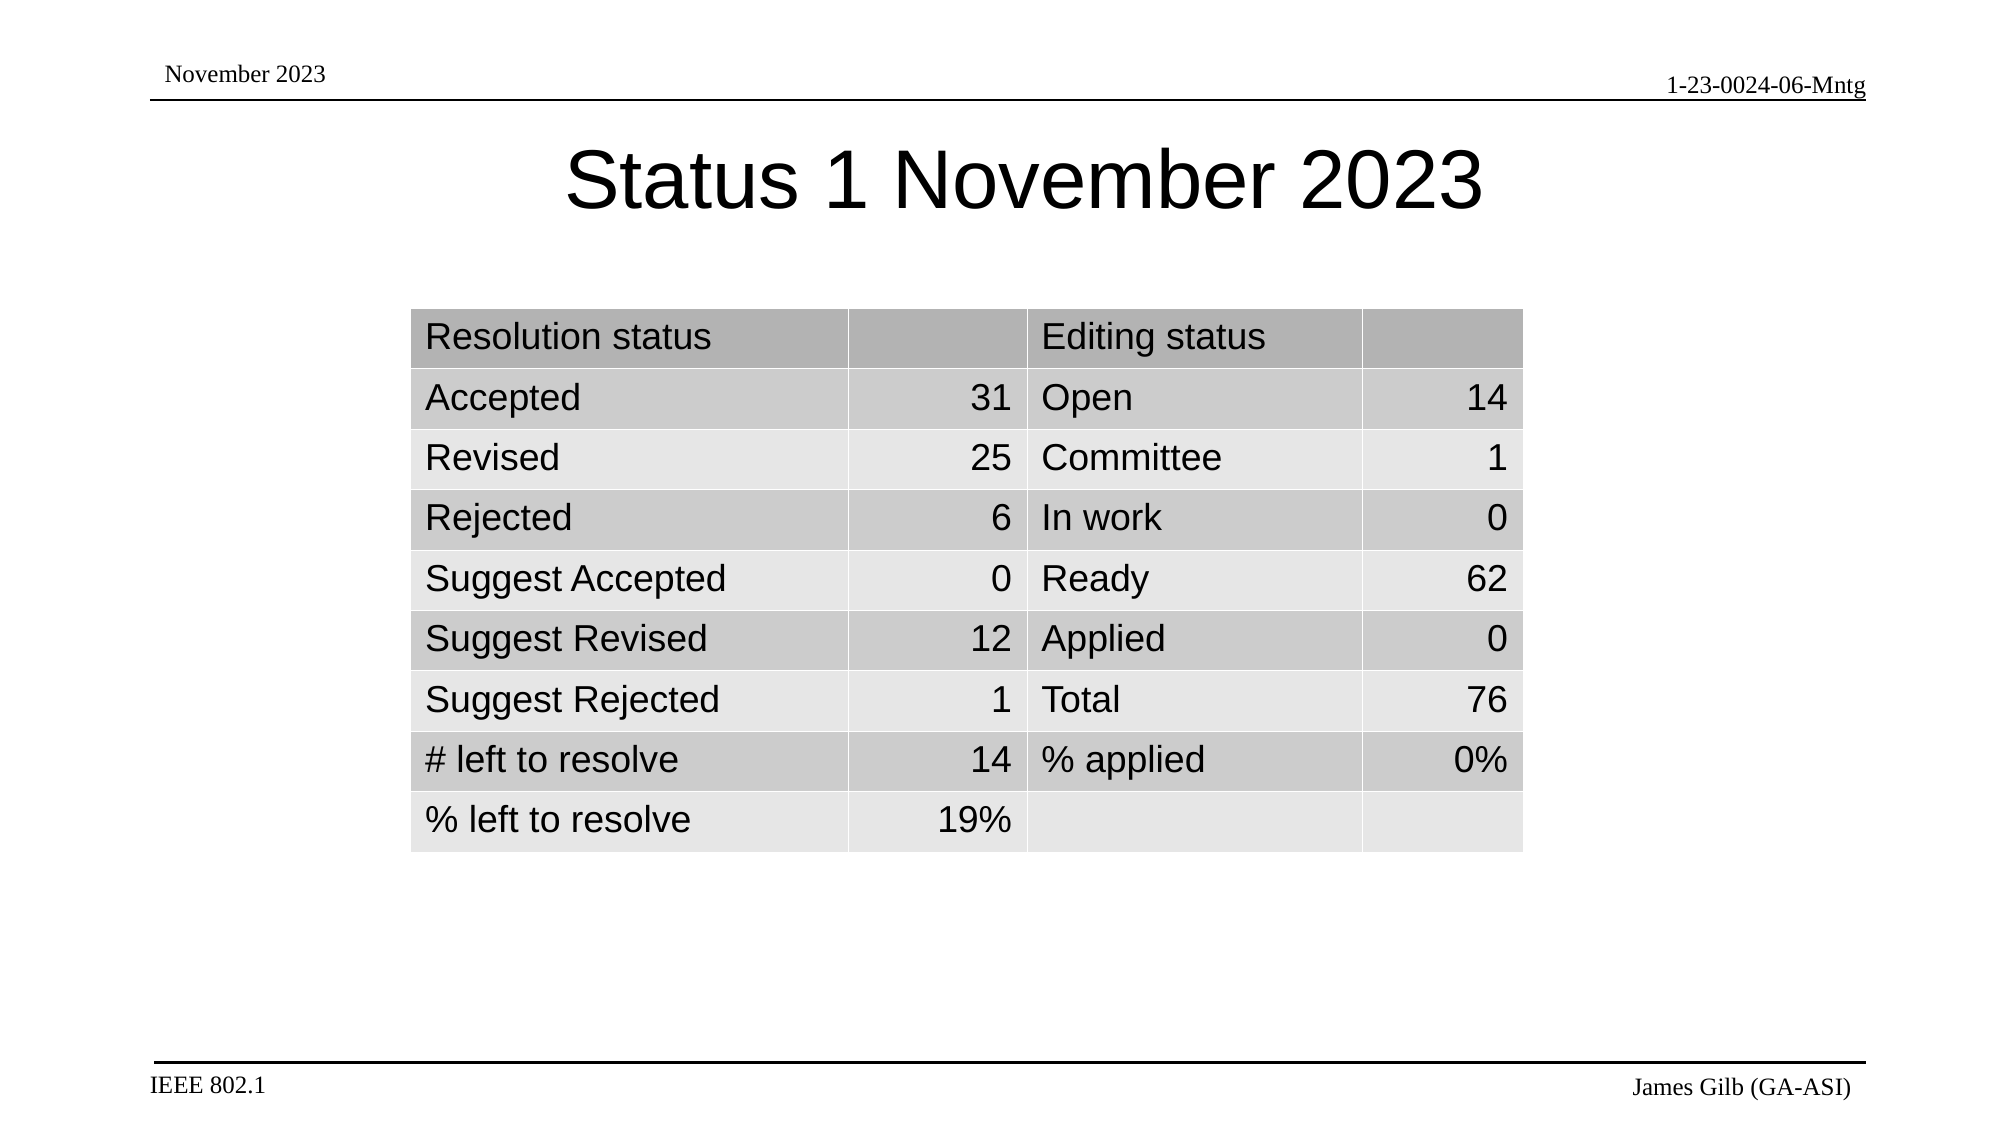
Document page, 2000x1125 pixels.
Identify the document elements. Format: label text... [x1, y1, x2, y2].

table_header [849, 309, 1027, 368]
table_cell 25 [849, 430, 1027, 489]
table_cell Total [1028, 671, 1362, 731]
table_cell 76 [1363, 671, 1523, 731]
table_cell # left to resolve [411, 732, 848, 791]
table_cell 1 [849, 671, 1027, 731]
table_cell [1363, 792, 1523, 852]
table_header Editing status [1028, 309, 1362, 368]
table_cell 6 [849, 490, 1027, 550]
table_cell 14 [849, 732, 1027, 791]
table_cell 1 [1363, 430, 1523, 489]
table_cell 0 [1363, 490, 1523, 550]
table_cell Ready [1028, 551, 1362, 610]
table_cell 0 [1363, 611, 1523, 670]
table_cell % left to resolve [411, 792, 848, 852]
table_cell 0 [849, 551, 1027, 610]
table_cell 62 [1363, 551, 1523, 610]
table_cell 14 [1363, 369, 1523, 429]
table_cell Open [1028, 369, 1362, 429]
table_cell Rejected [411, 490, 848, 550]
table_header Resolution status [411, 309, 848, 368]
table_cell 19% [849, 792, 1027, 852]
table_cell 0% [1363, 732, 1523, 791]
table_cell Suggest Accepted [411, 551, 848, 610]
title Status 1 November 2023 [149, 112, 1900, 238]
table_cell Accepted [411, 369, 848, 429]
table_cell Revised [411, 430, 848, 489]
table_cell % applied [1028, 732, 1362, 791]
table_cell Applied [1028, 611, 1362, 670]
table_cell In work [1028, 490, 1362, 550]
table_cell Suggest Rejected [411, 671, 848, 731]
table_cell 31 [849, 369, 1027, 429]
table_cell [1028, 792, 1362, 852]
table_cell Committee [1028, 430, 1362, 489]
table_cell Suggest Revised [411, 611, 848, 670]
table_header [1363, 309, 1523, 368]
table_cell 12 [849, 611, 1027, 670]
